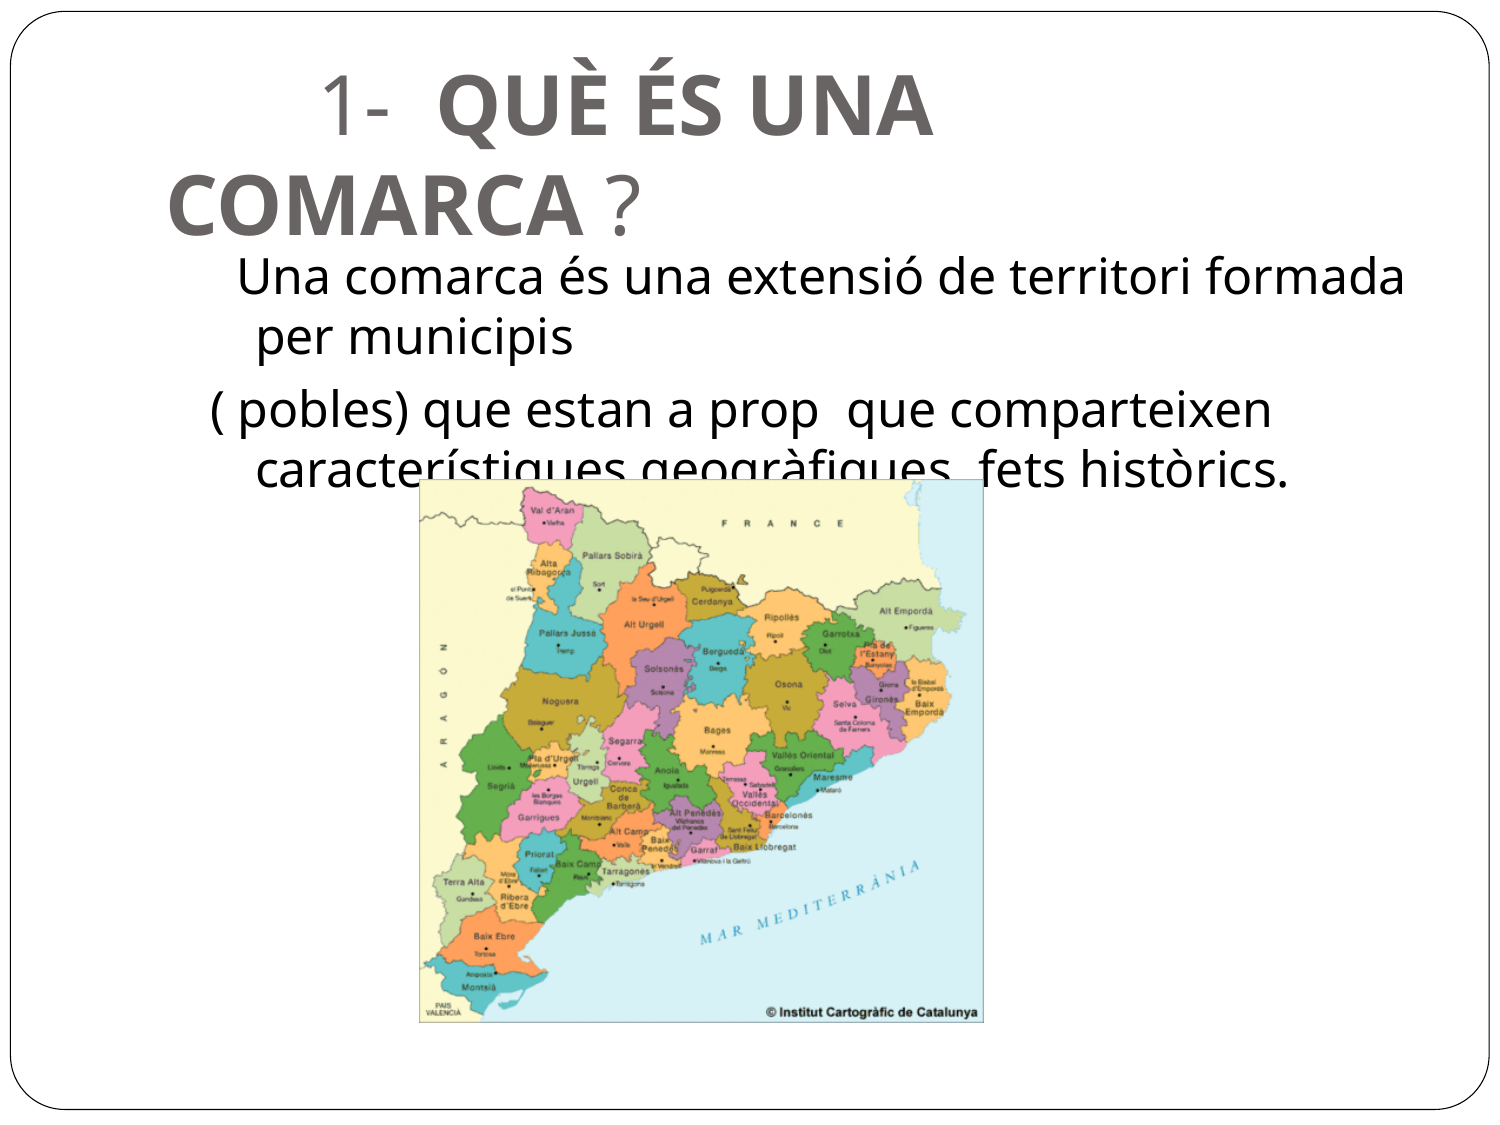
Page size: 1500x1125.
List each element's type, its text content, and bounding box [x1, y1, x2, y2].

title 1- QUÈ ÉS UNA COMARCA ? [150, 45, 1426, 233]
list Una comarca és una extensió de territori formada per municipis ( pobles) que estan a prop que comparteixen característiques geogràfiques, fets històrics. [150, 237, 1426, 988]
picture [419, 479, 984, 1023]
